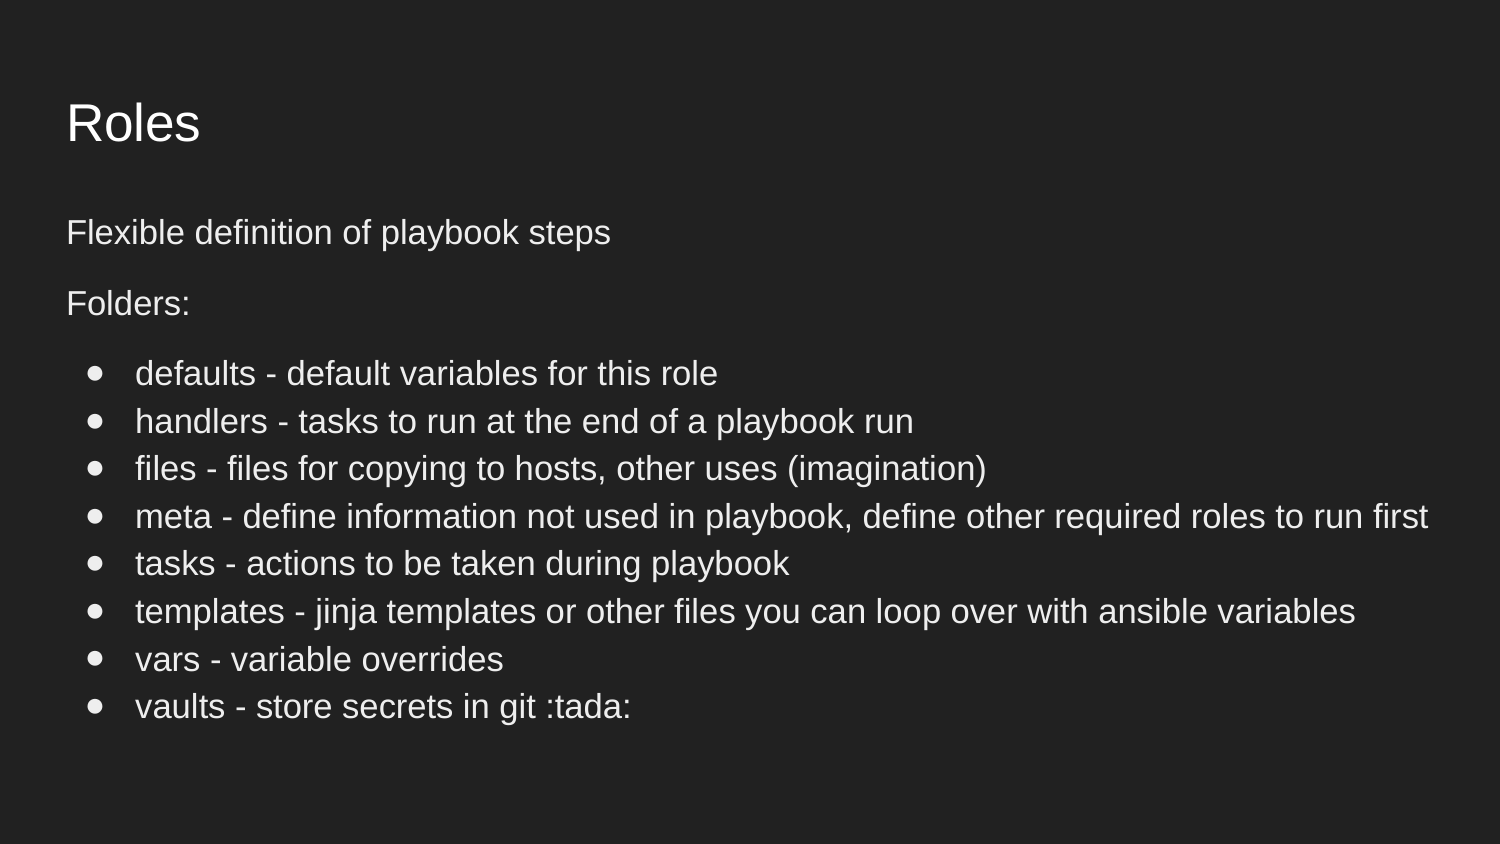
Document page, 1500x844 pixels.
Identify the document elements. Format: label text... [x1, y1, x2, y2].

list Flexible definition of playbook steps Folders: defaults - default variables for this role handlers - tasks to run at the end of a playbook run files - files for copying to hosts, other uses (imagination) meta - define information not used in playbook, define other required roles to run first tasks - actions to be taken during playbook templates - jinja templates or other files you can loop over with ansible variables vars - variable overrides vaults - store secrets in git :tada: [51, 189, 1449, 750]
title Roles [51, 72, 1449, 167]
